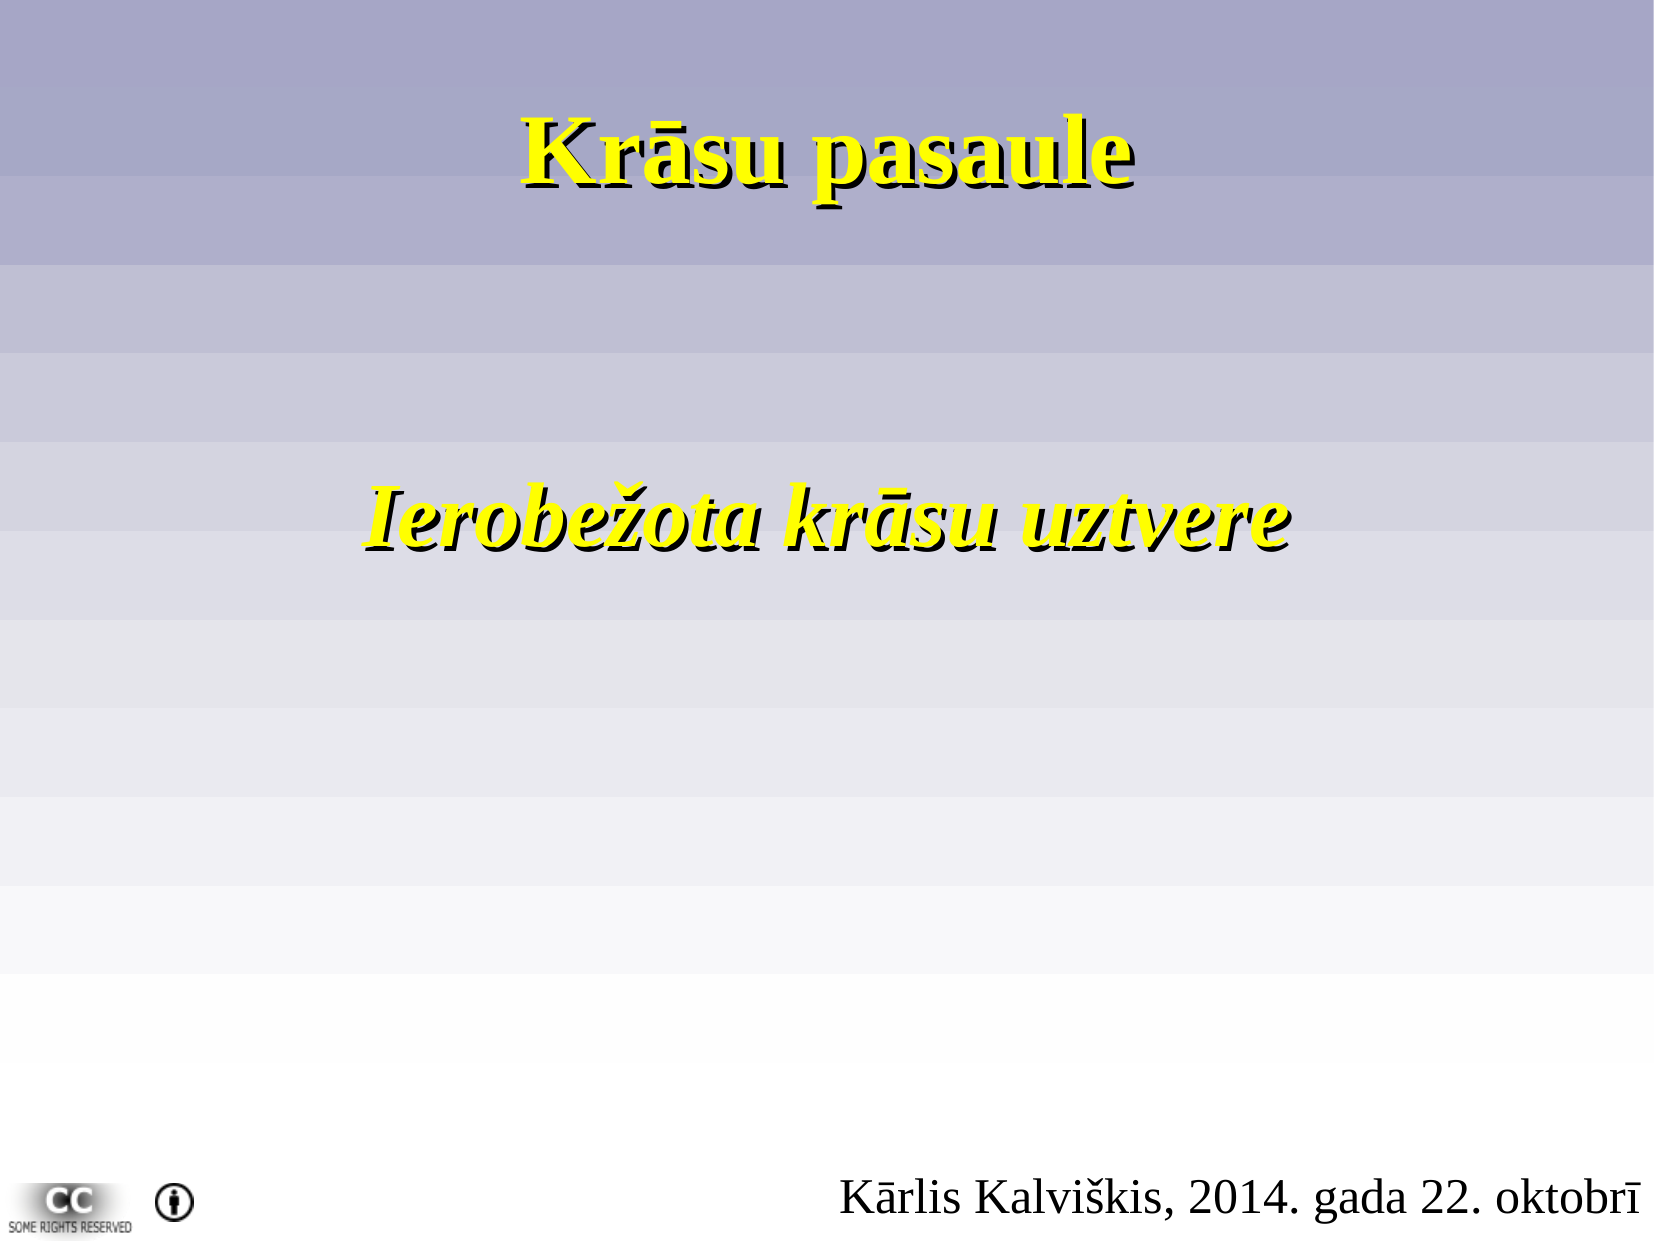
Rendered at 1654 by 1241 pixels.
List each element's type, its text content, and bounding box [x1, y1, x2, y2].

picture [0, 0, 1654, 1241]
title Ierobežota krāsu uztvere [108, 305, 1546, 726]
